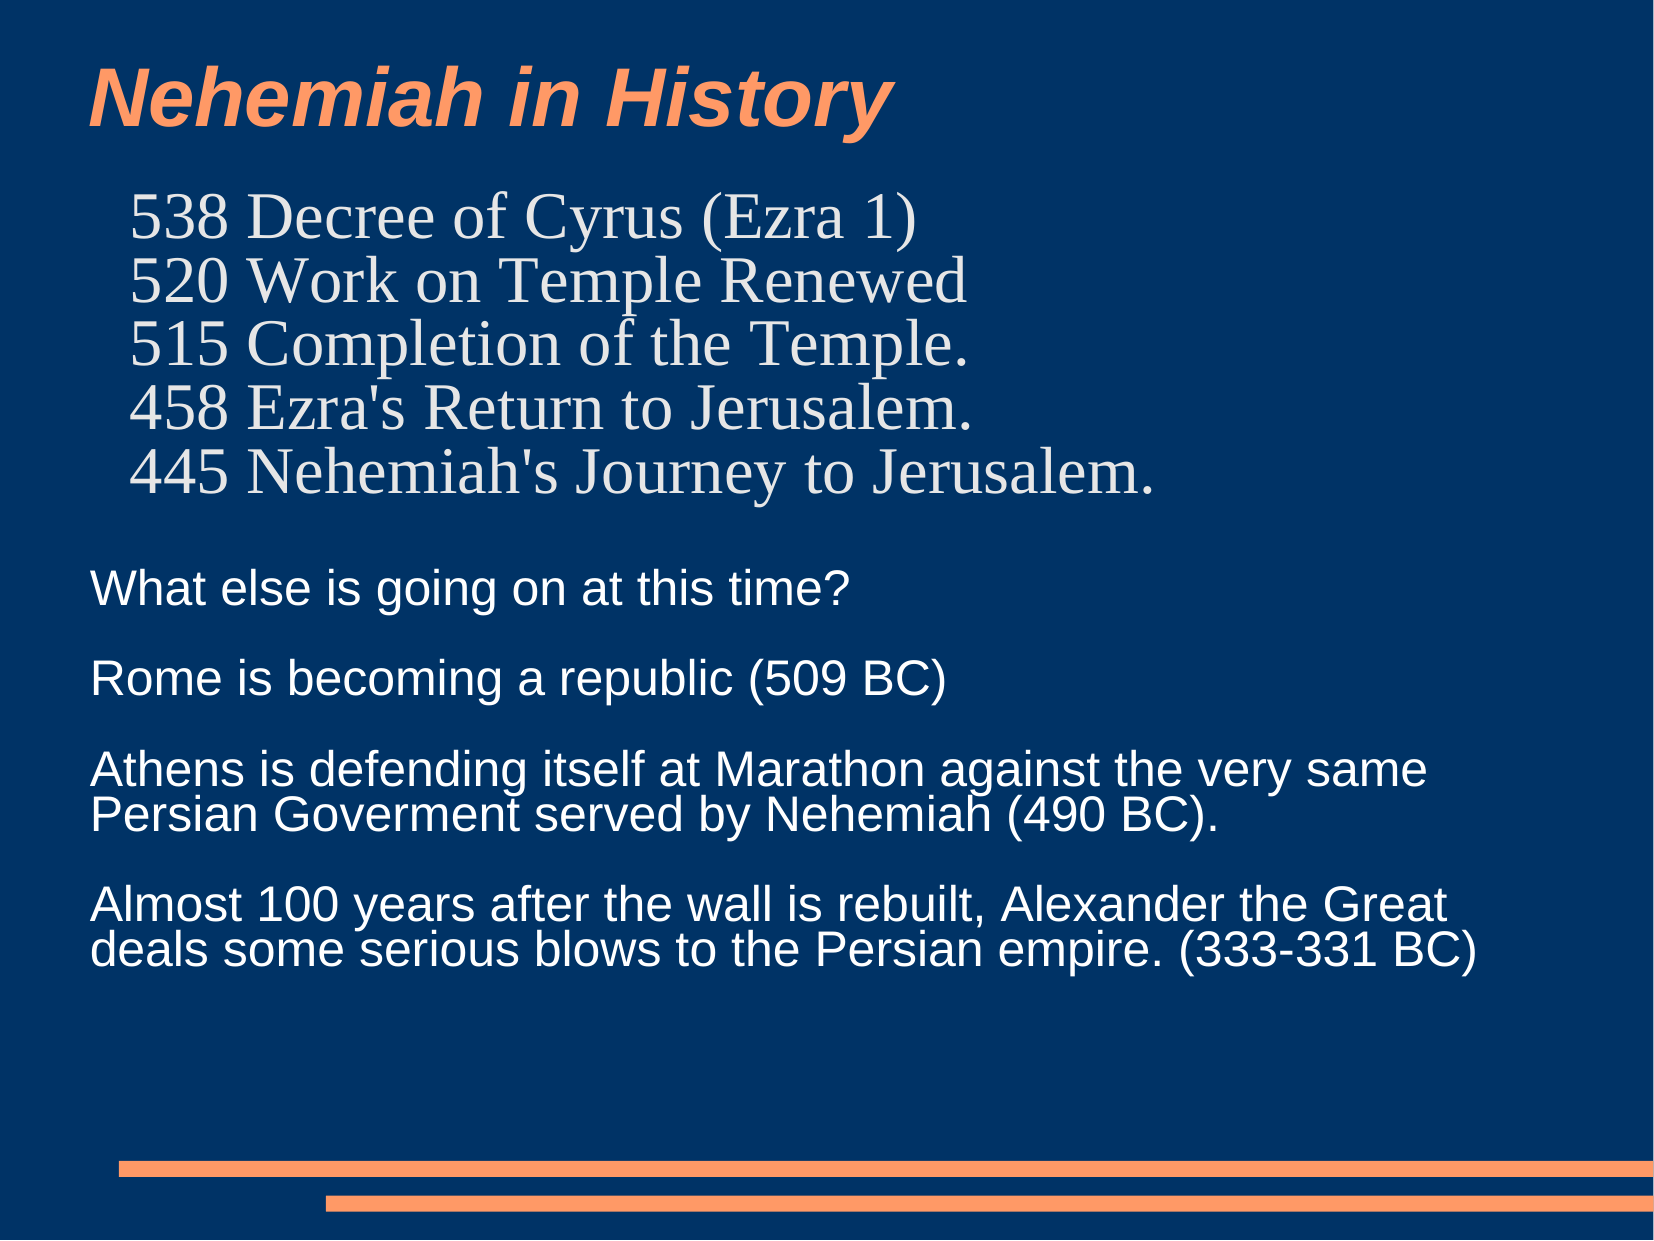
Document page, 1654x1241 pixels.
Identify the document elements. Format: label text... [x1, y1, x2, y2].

list 538 Decree of Cyrus (Ezra 1) 520 Work on Temple Renewed 515 Completion of the Temple. 458 Ezra's Return to Jerusalem. 445 Nehemiah's Journey to Jerusalem. [112, 187, 1551, 532]
title Nehemiah in History [88, 0, 1500, 208]
text_box What else is going on at this time? Rome is becoming a republic (509 BC) Athens is defending itself at Marathon against the very same Persian Goverment served by Nehemiah (490 BC). Almost 100 years after the wall is rebuilt, Alexander the Great deals some serious blows to the Persian empire. (333-331 BC) [75, 562, 1576, 1029]
